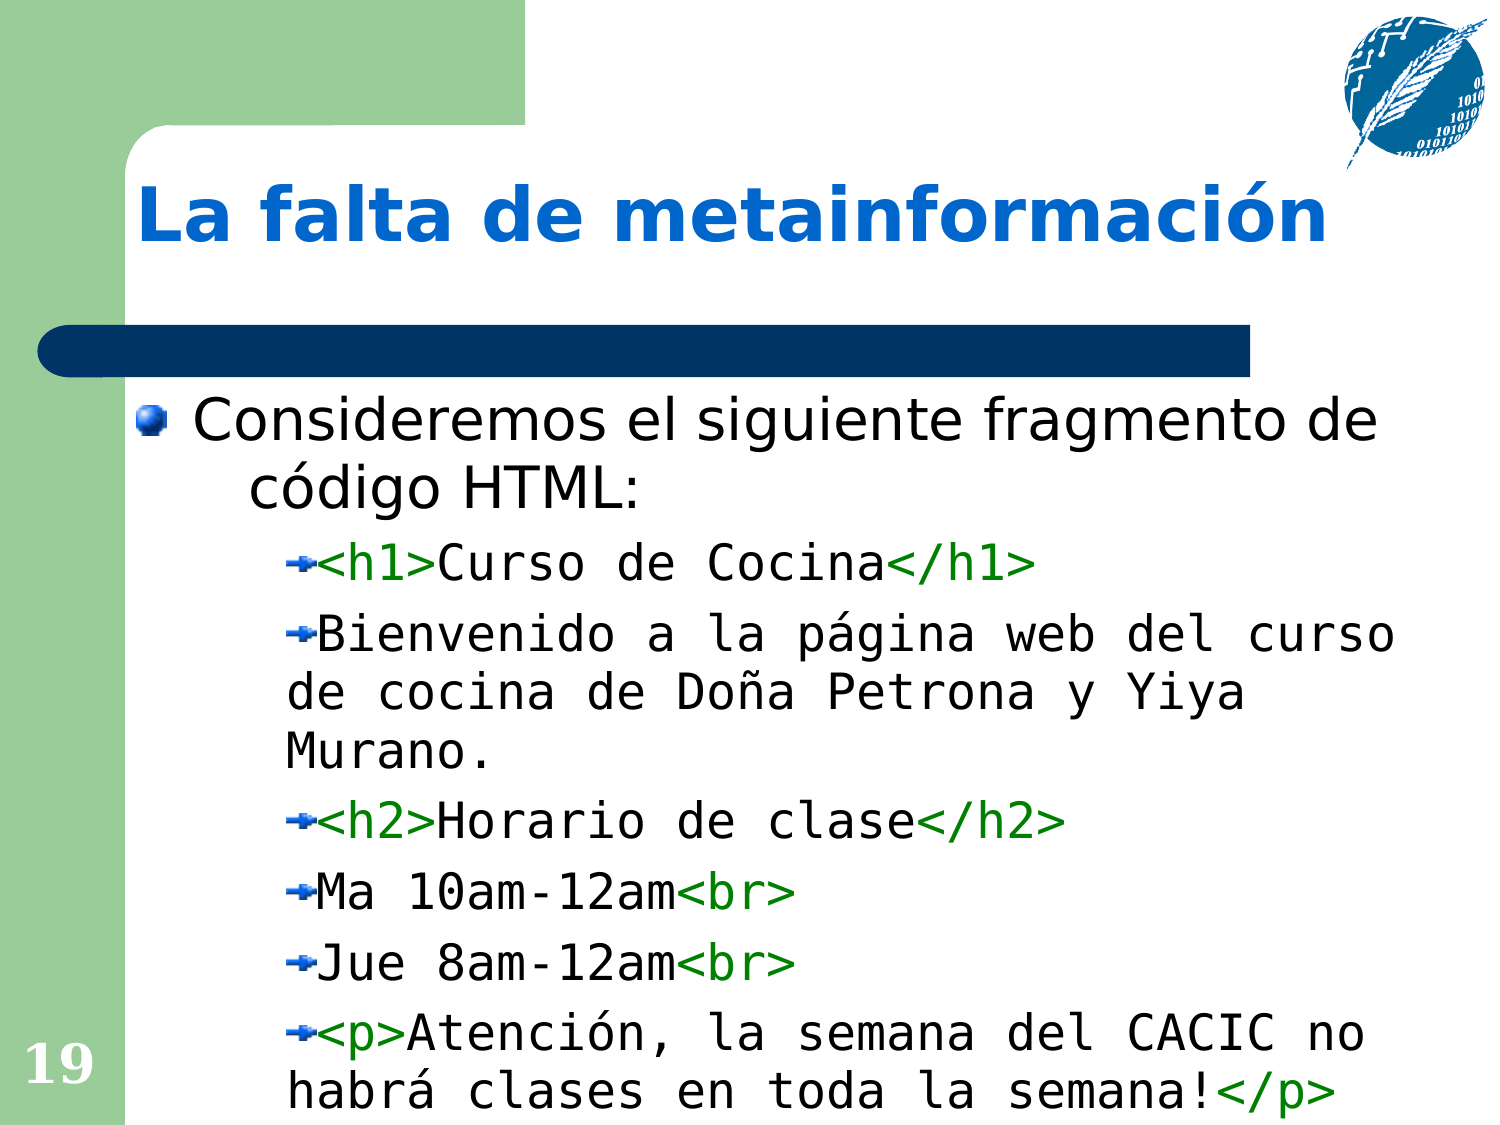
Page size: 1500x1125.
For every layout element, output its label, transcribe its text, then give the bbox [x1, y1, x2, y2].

picture [1427, 138, 1431, 148]
title La falta de metainformación [135, 135, 1413, 301]
picture [1433, 139, 1440, 147]
picture [1416, 140, 1425, 149]
list Consideremos el siguiente fragmento de código HTML: <h1>Curso de Cocina</h1> Bienvenido a la página web del curso de cocina de Doña Petrona y Yiya Murano. <h2>Horario de clase</h2> Ma 10am-12am<br> Jue 8am-12am<br> <p>Atención, la semana del CACIC no habrá clases en toda la semana!</p> [136, 386, 1399, 1108]
picture [1341, 15, 1487, 172]
picture [1436, 127, 1450, 136]
